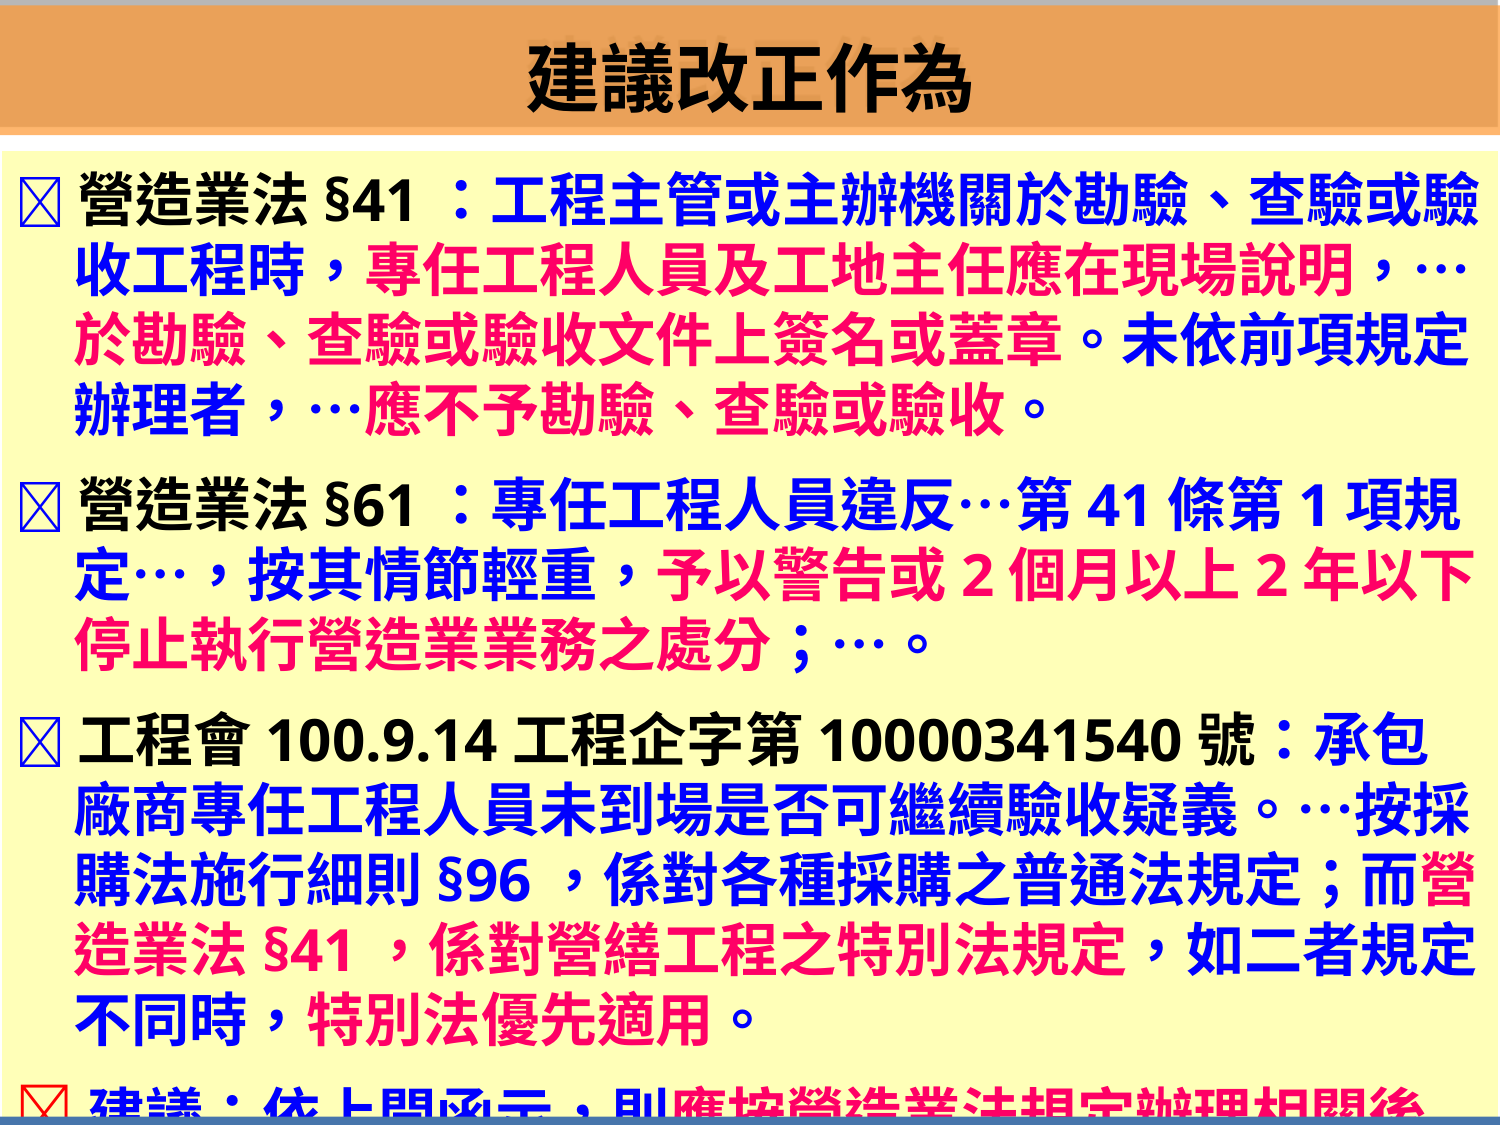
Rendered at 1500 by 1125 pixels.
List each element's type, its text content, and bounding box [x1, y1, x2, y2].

text_box [0, 1116, 1500, 1125]
text_box 營造業法§41：工程主管或主辦機關於勘驗、查驗或驗收工程時，專任工程人員及工地主任應在現場說明，…於勘驗、查驗或驗收文件上簽名或蓋章。未依前項規定辦理者，…應不予勘驗、查驗或驗收。 營造業法§61：專任工程人員違反…第41條第1項規定…，按其情節輕重，予以警告或2個月以上2年以下停止執行營造業業務之處分；…。 工程會100.9.14工程企字第10000341540號：承包廠商專任工程人員未到場是否可繼續驗收疑義。…按採購法施行細則§96，係對各種採購之普通法規定；而營造業法§41，係對營繕工程之特別法規定，如二者規定不同時，特別法優先適用。 建議：依上開函示，則應按營造業法規定辦理相關後續。 [0, 148, 1500, 1116]
text_box 建議改正作為 [0, 5, 1500, 136]
